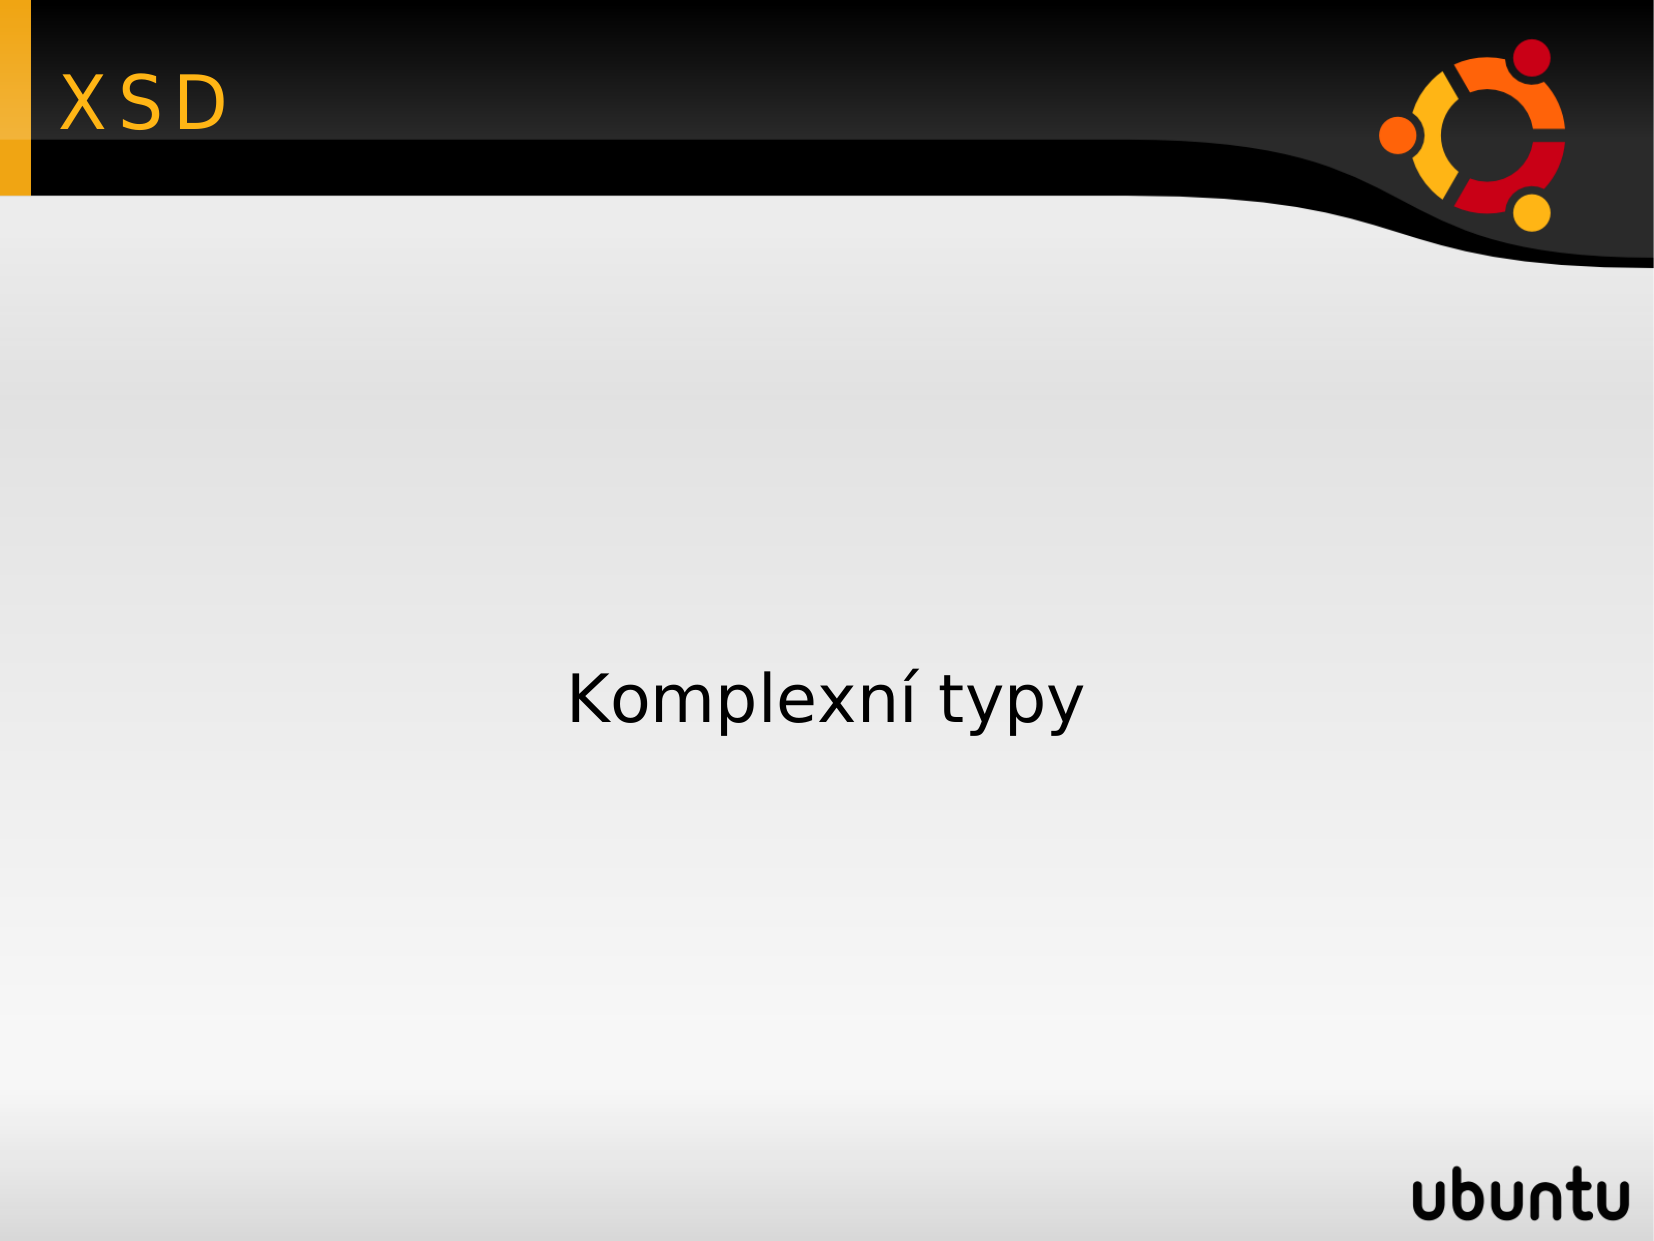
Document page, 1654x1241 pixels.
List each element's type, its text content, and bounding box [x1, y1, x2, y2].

subtitle Komplexní typy [82, 290, 1571, 1109]
title XSD [59, 29, 1270, 178]
picture [0, 0, 1654, 1241]
